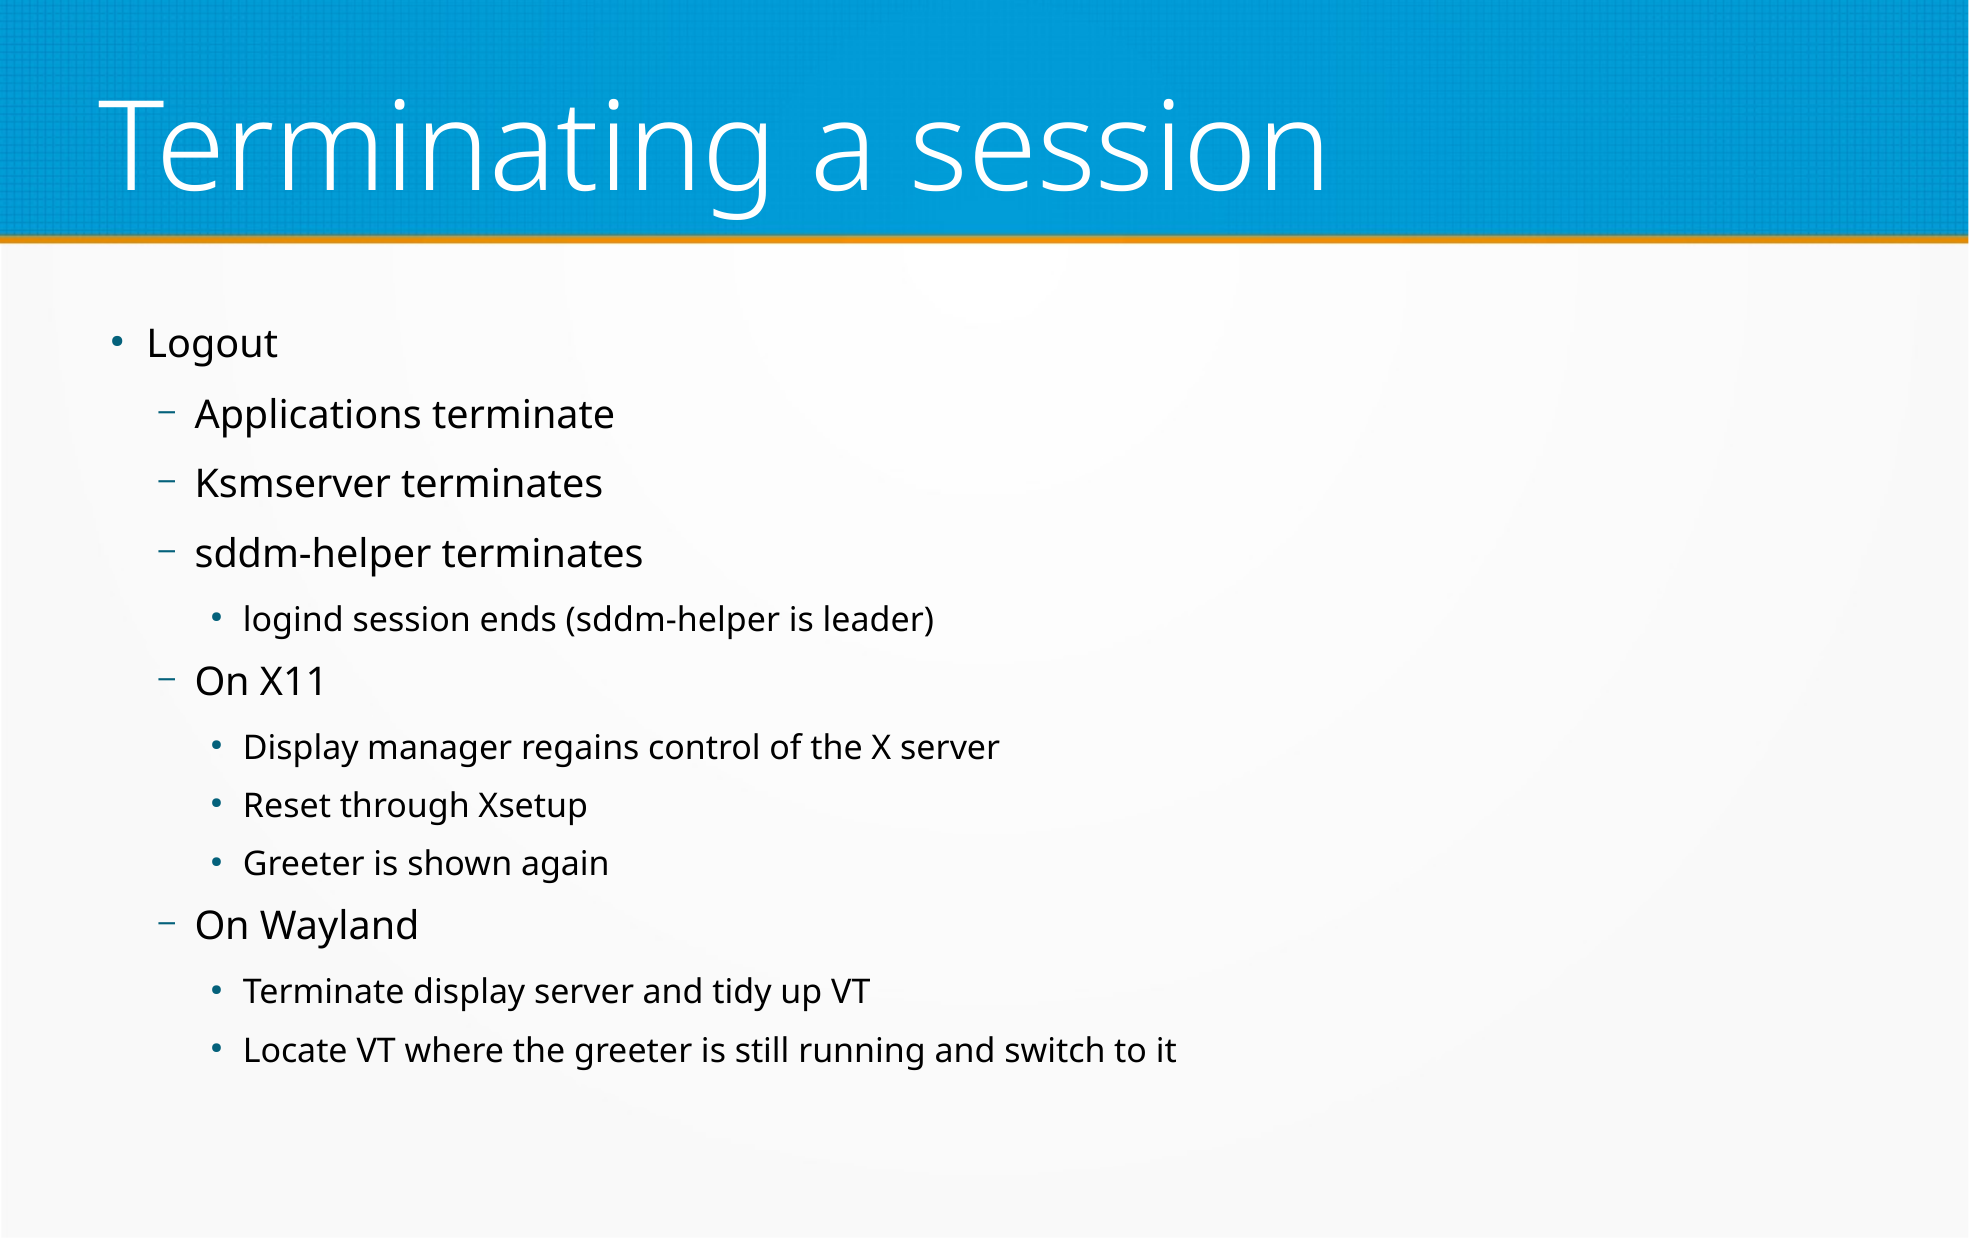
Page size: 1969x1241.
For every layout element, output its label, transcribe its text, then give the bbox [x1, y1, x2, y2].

list Logout Applications terminate Ksmserver terminates sddm-helper terminates logind session ends (sddm-helper is leader) On X11 Display manager regains control of the X server Reset through Xsetup Greeter is shown again On Wayland Terminate display server and tidy up VT Locate VT where the greeter is still running and switch to it [98, 315, 1861, 1081]
title Terminating a session [98, 19, 1870, 227]
picture [0, 233, 1969, 1241]
